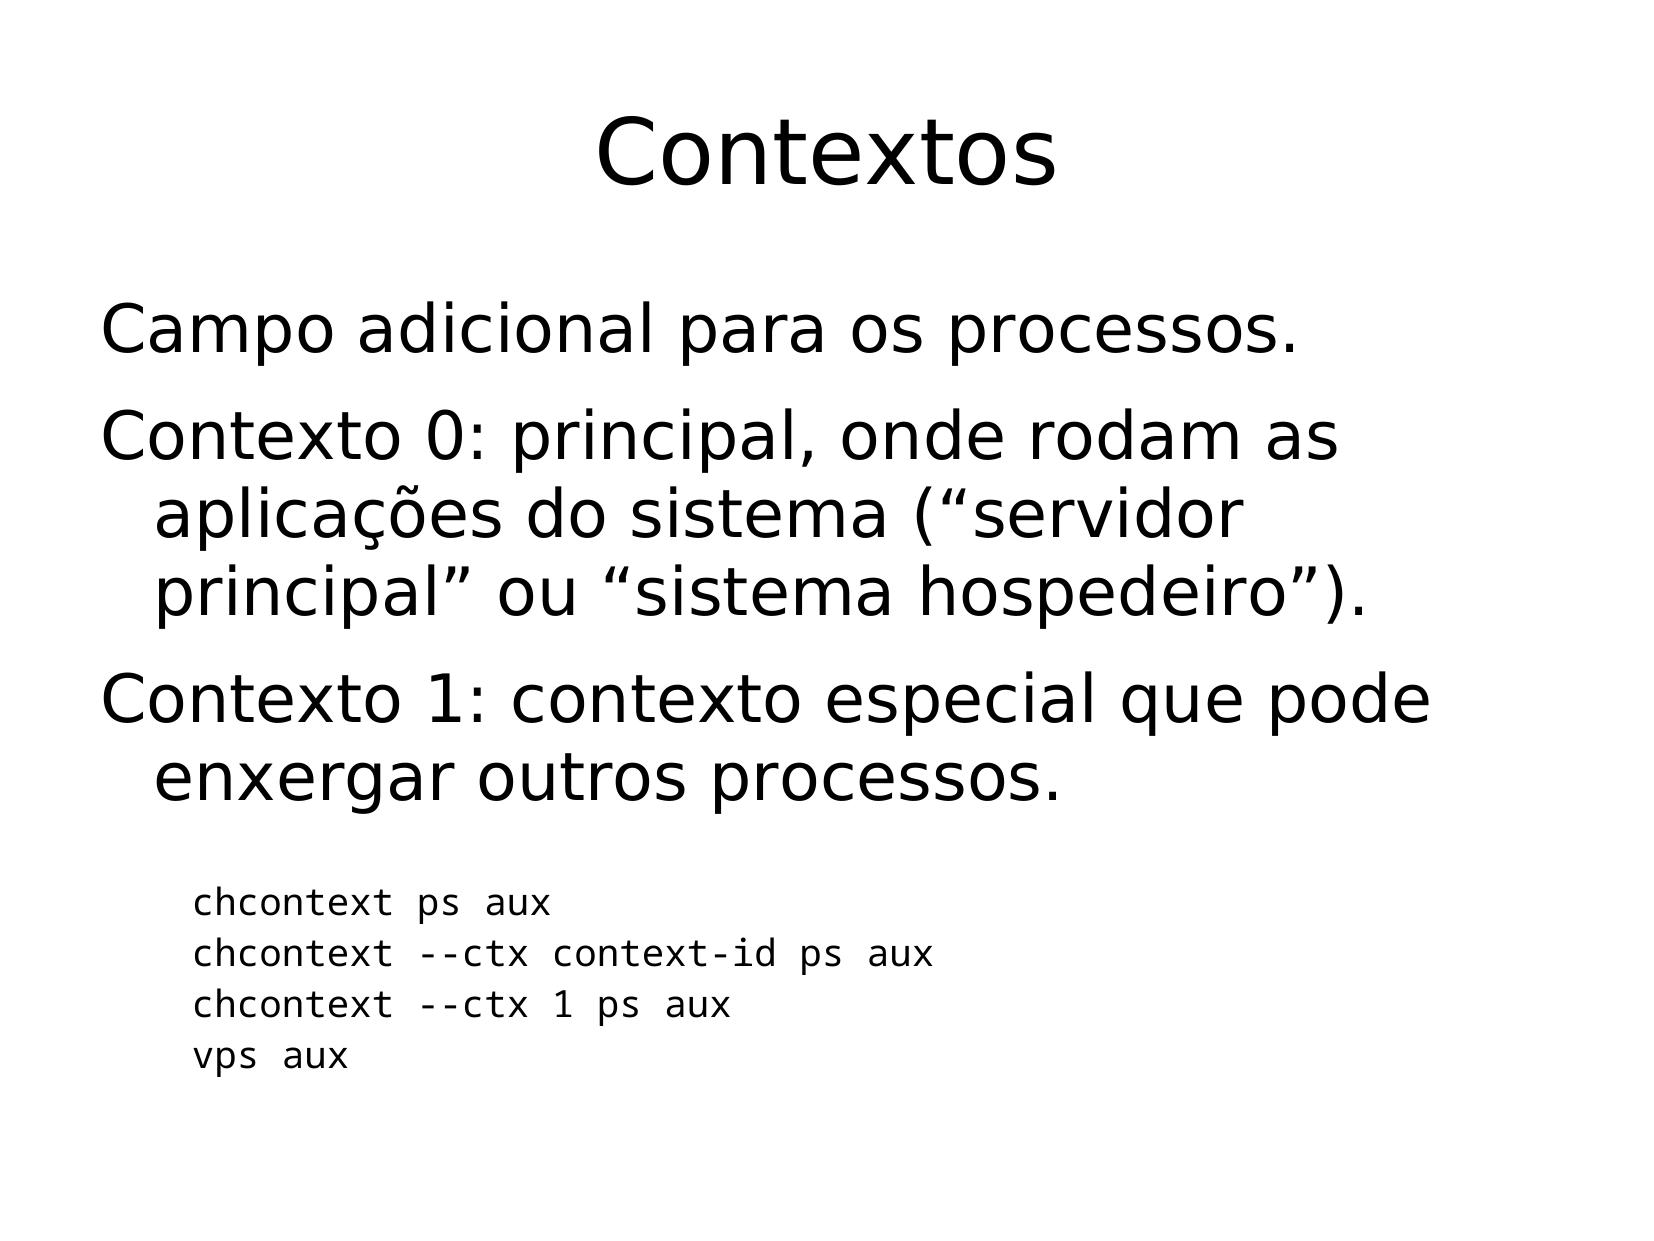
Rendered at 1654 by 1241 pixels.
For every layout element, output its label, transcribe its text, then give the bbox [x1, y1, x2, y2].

title Contextos [82, 49, 1571, 257]
list Campo adicional para os processos. Contexto 0: principal, onde rodam as aplicações do sistema (“servidor principal” ou “sistema hospedeiro”). Contexto 1: contexto especial que pode enxergar outros processos. [82, 290, 1571, 1109]
text_box chcontext ps aux chcontext --ctx context-id ps aux chcontext --ctx 1 ps aux vps aux [177, 868, 1536, 1101]
